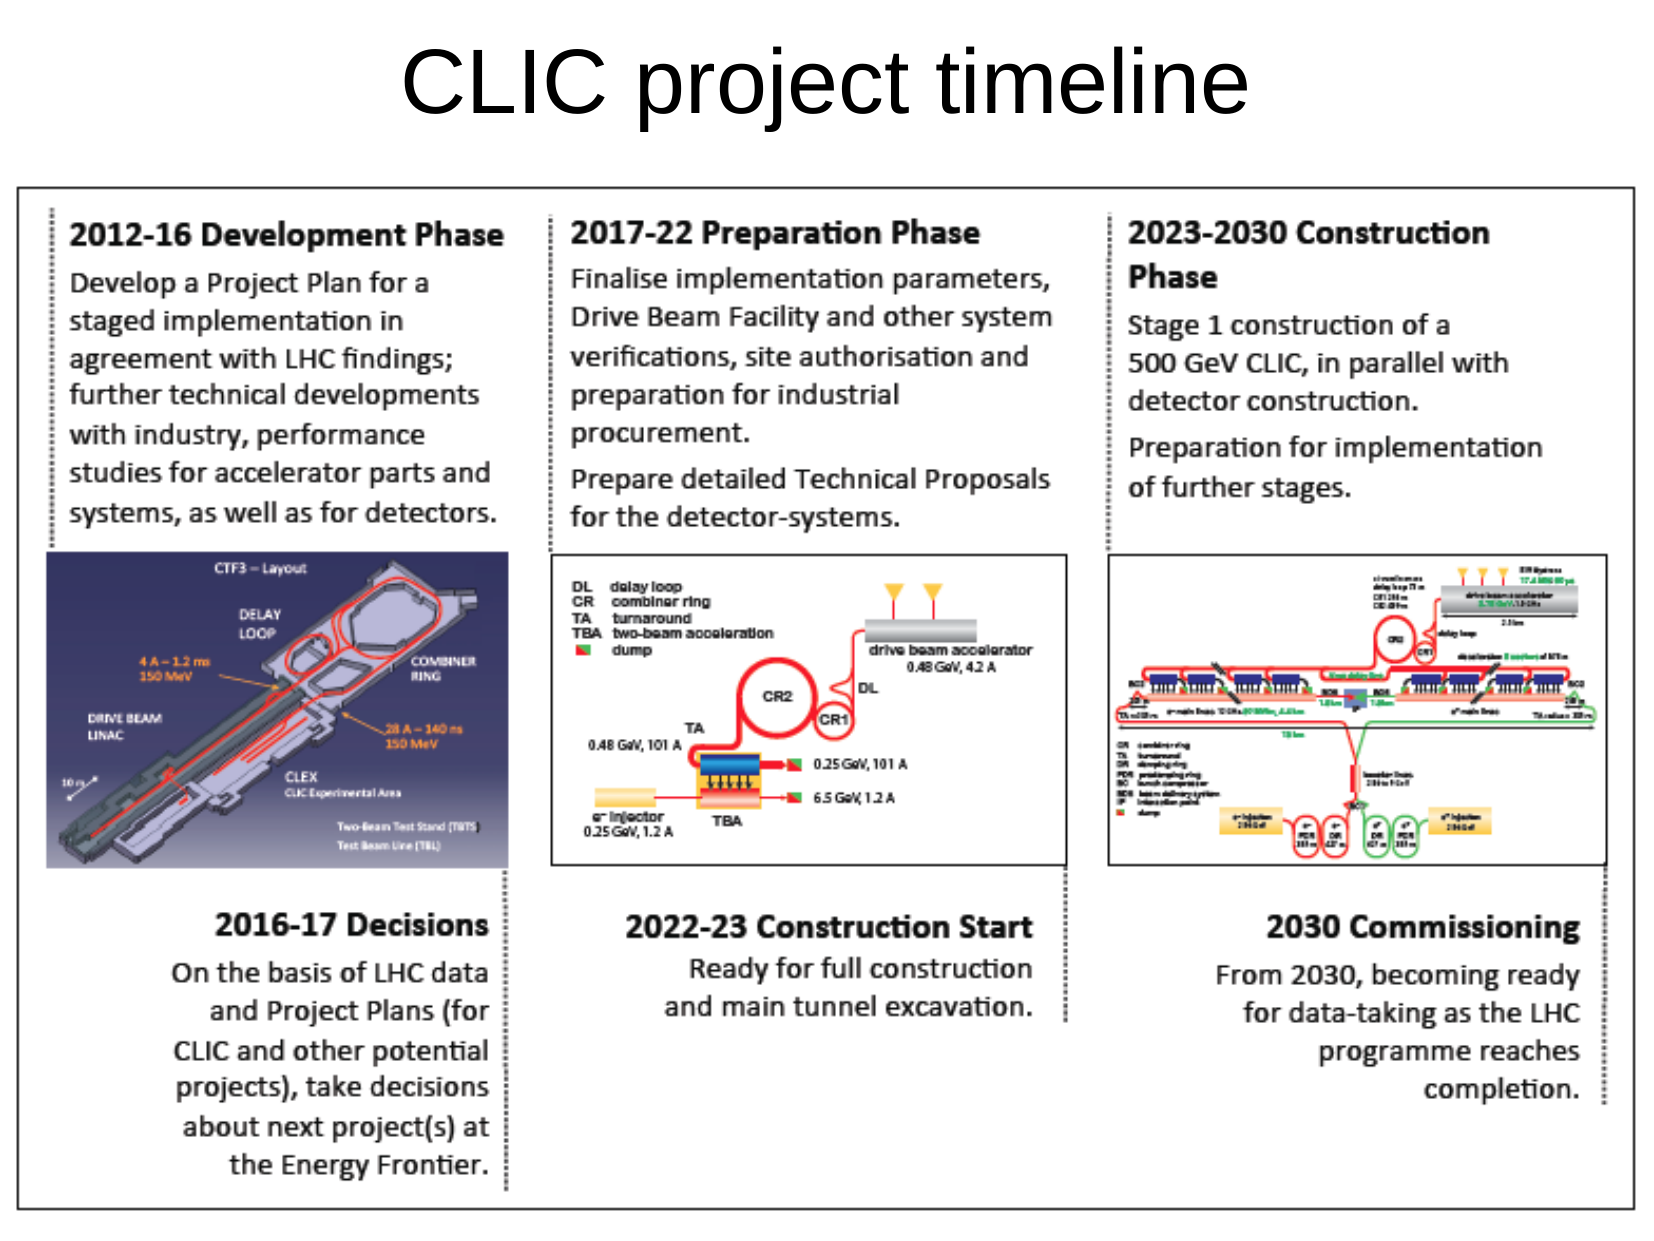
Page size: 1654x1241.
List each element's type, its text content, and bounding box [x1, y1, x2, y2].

picture [11, 181, 1642, 1217]
title CLIC project timeline [82, 0, 1571, 181]
